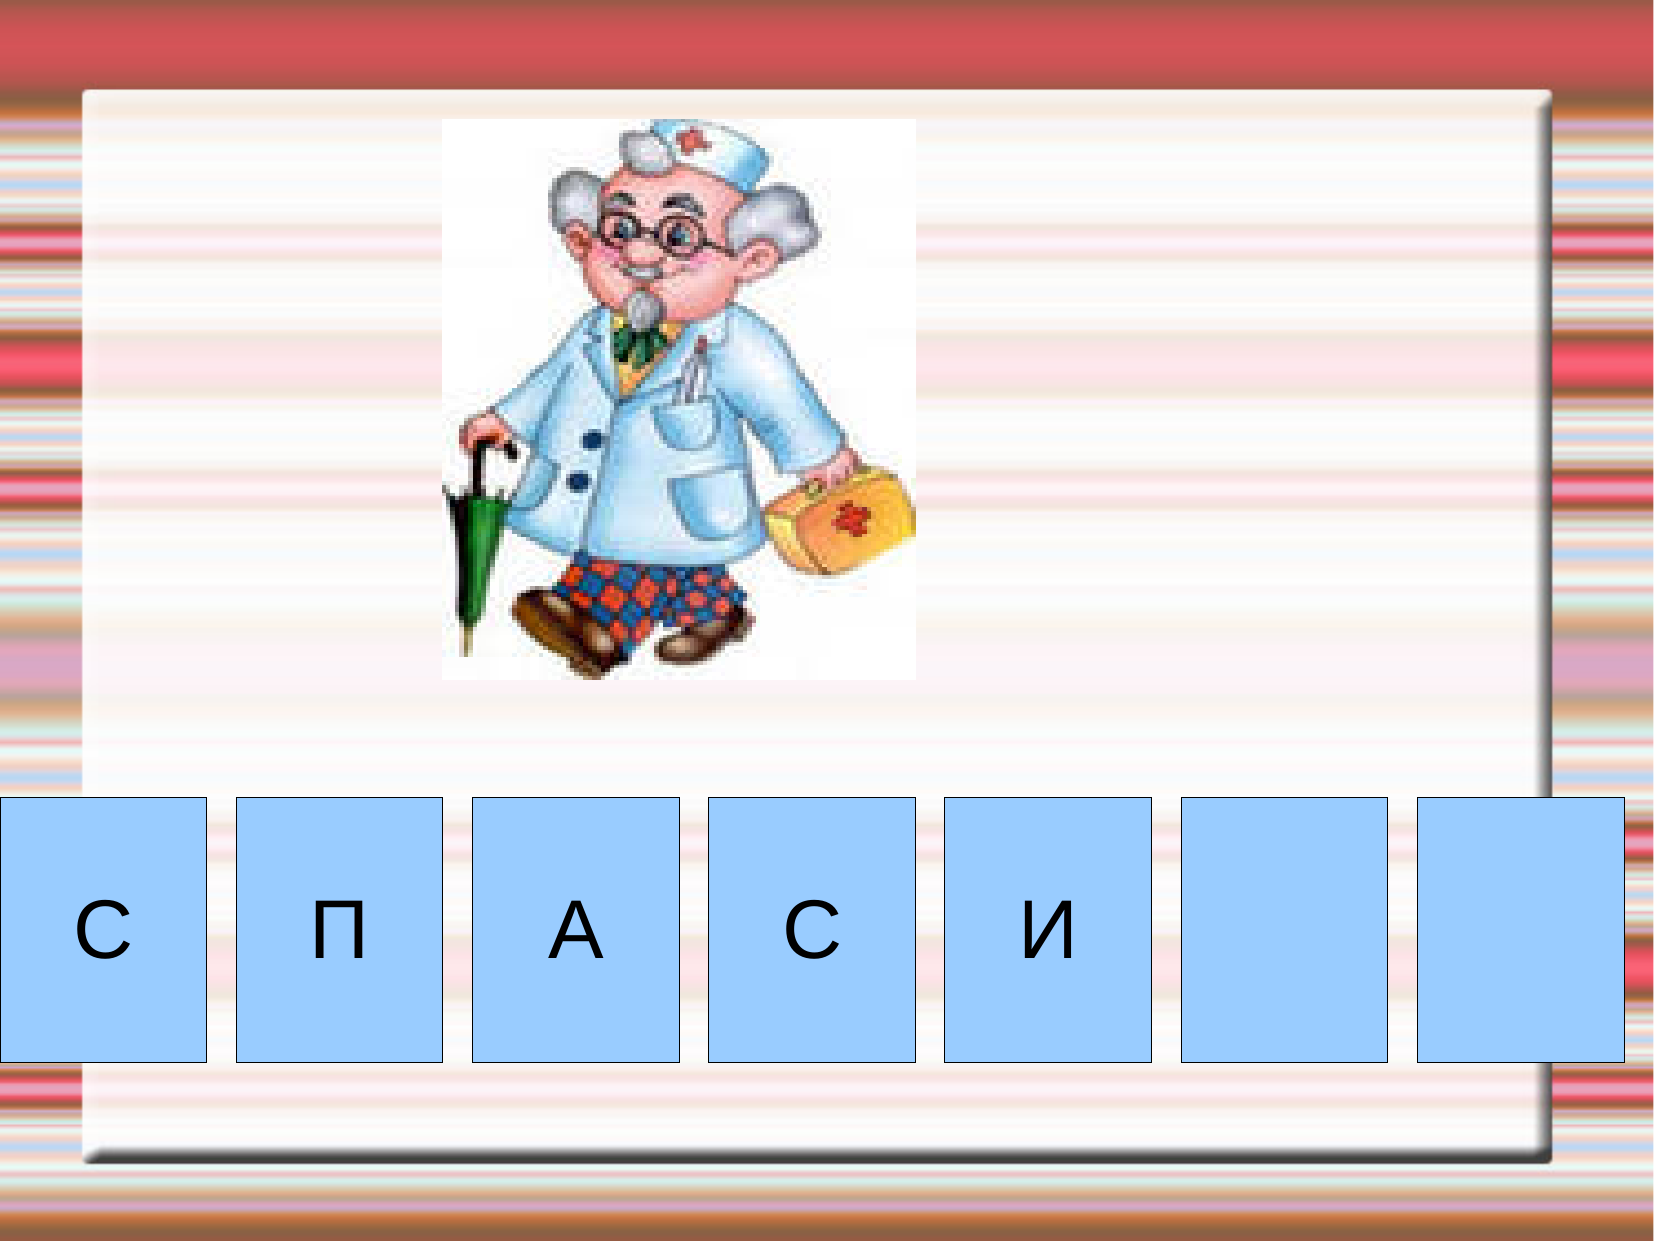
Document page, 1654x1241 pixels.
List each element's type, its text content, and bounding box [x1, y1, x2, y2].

text_box С [708, 797, 916, 1063]
text_box [1417, 797, 1625, 1063]
picture [0, 0, 1654, 1241]
text_box И [944, 797, 1152, 1063]
text_box А [472, 797, 680, 1063]
text_box С [0, 797, 207, 1063]
text_box П [236, 797, 443, 1063]
text_box [1181, 797, 1388, 1063]
